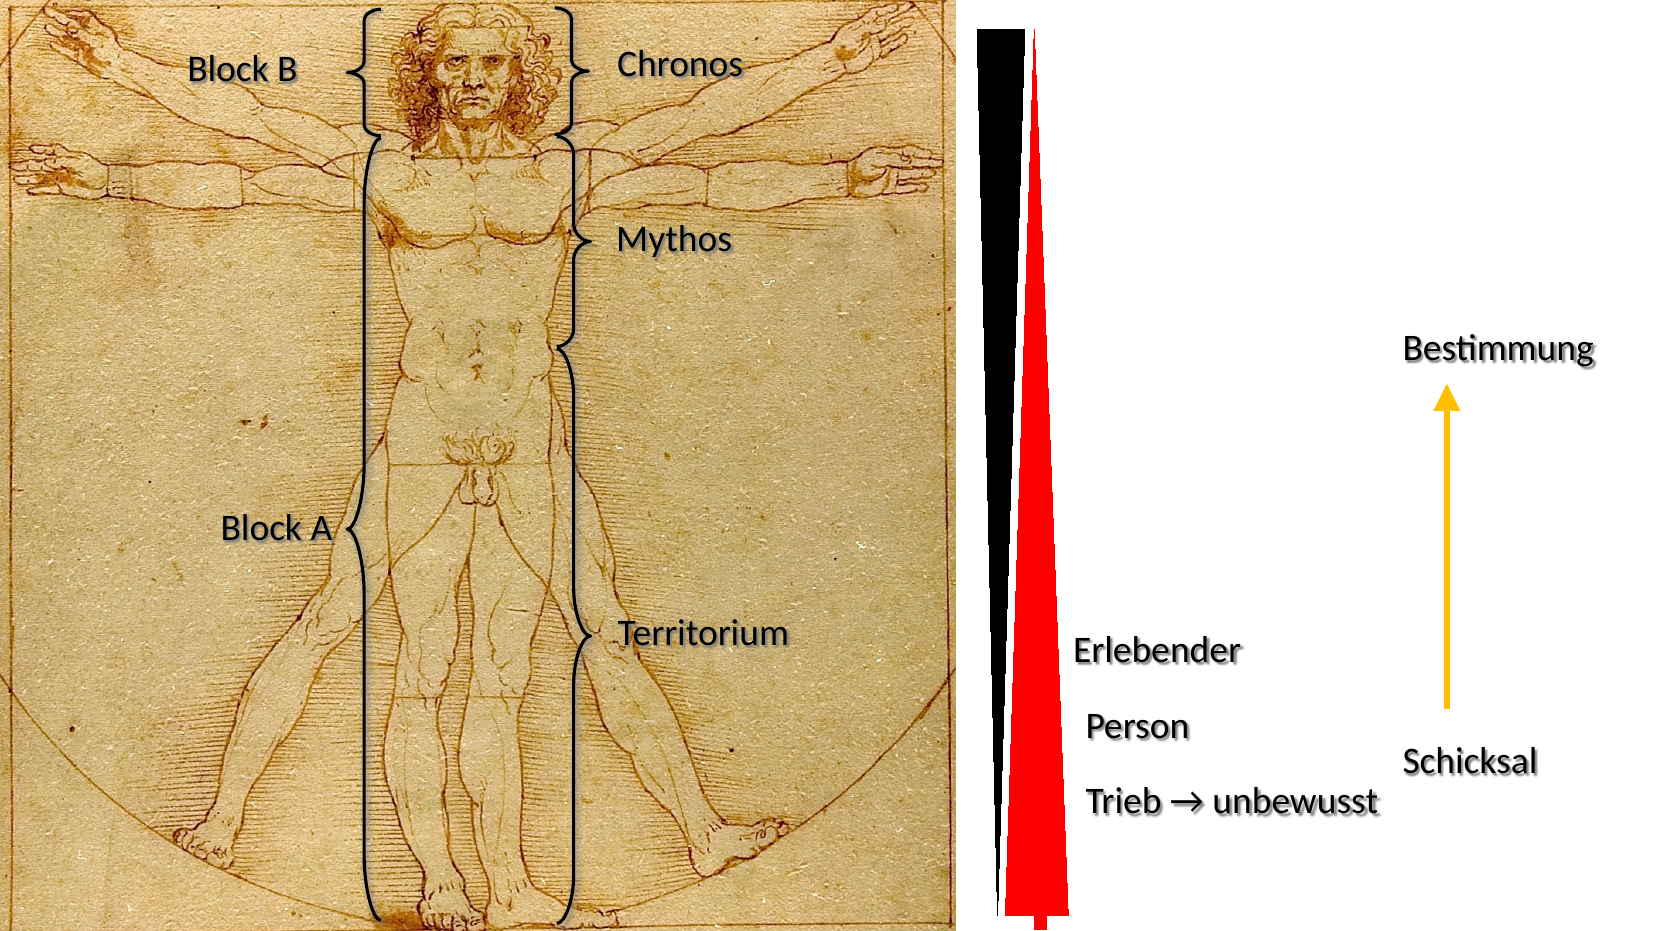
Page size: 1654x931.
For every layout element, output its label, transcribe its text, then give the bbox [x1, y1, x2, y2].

text_box Block B [172, 46, 313, 99]
text_box [1005, 29, 1069, 916]
text_box Person Trieb → unbewusst [1070, 702, 1397, 831]
text_box [977, 29, 1025, 916]
text_box Erlebender [1058, 626, 1257, 679]
text_box Bestimmung [1387, 324, 1609, 378]
text_box Block A [205, 504, 348, 557]
text_box Mythos [601, 215, 748, 269]
text_box Schicksal [1387, 738, 1553, 791]
picture [0, 0, 956, 931]
text_box Territorium [602, 609, 805, 663]
text_box Chronos [602, 40, 759, 94]
